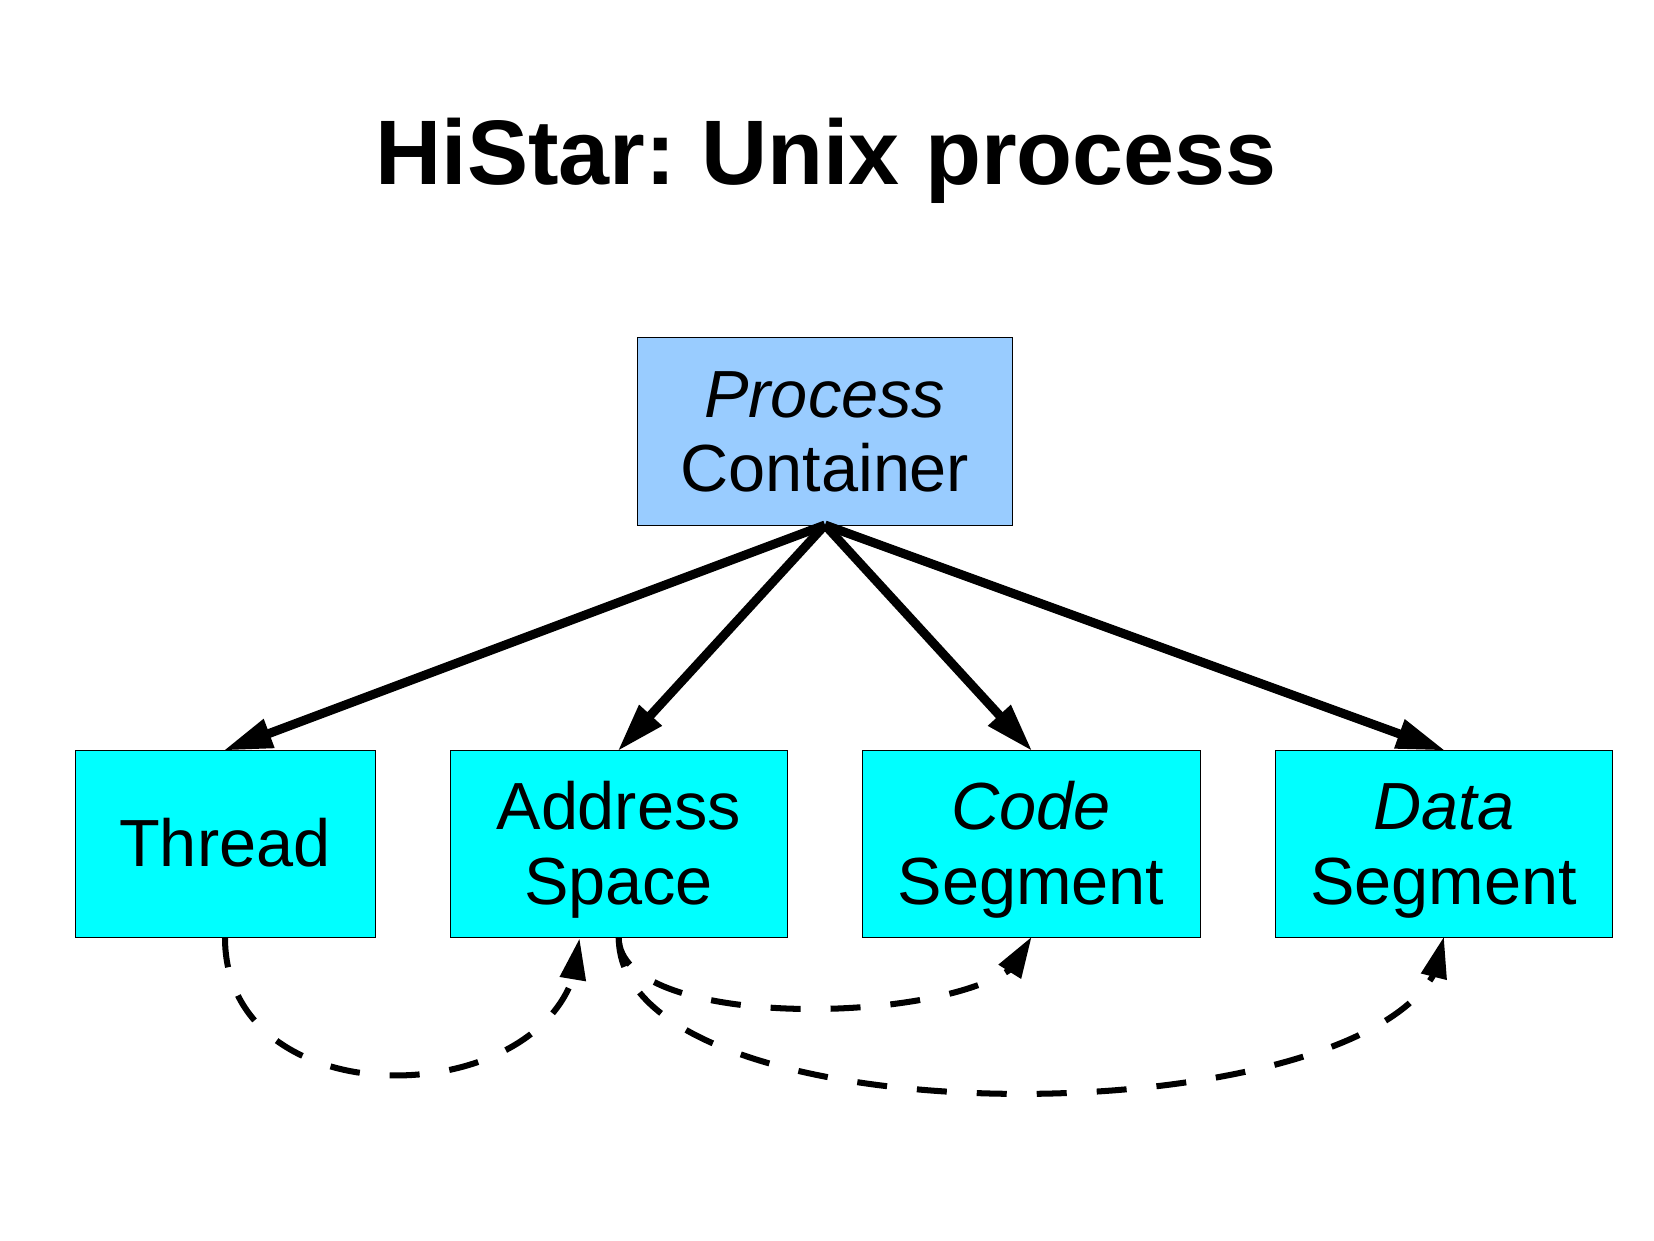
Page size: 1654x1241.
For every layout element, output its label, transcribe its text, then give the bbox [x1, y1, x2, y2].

title HiStar: Unix process [82, 49, 1571, 257]
text_box Process Container [637, 337, 1013, 526]
text_box Address Space [450, 750, 788, 938]
text_box Data Segment [1275, 750, 1613, 938]
text_box Code Segment [862, 750, 1201, 938]
text_box Thread [75, 750, 376, 938]
